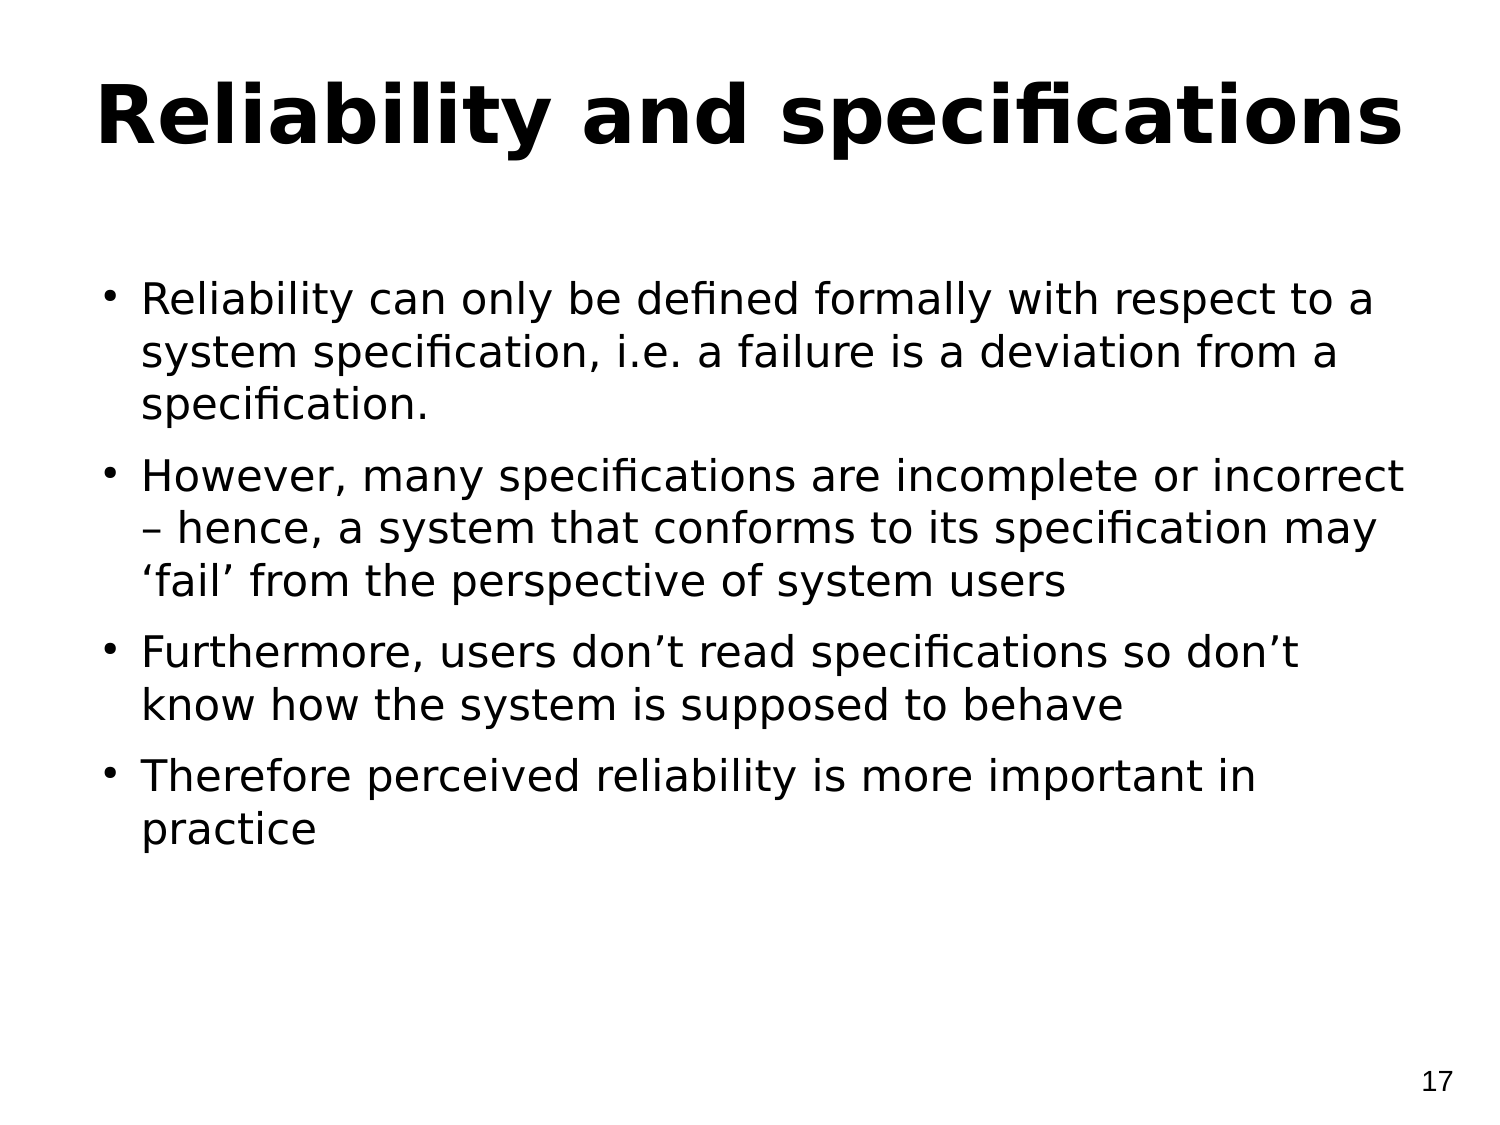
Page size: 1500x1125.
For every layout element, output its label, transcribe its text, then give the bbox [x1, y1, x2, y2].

list Reliability can only be defined formally with respect to a system specification, i.e. a failure is a deviation from a specification. However, many specifications are incomplete or incorrect – hence, a system that conforms to its specification may ‘fail’ from the perspective of system users Furthermore, users don’t read specifications so don’t know how the system is supposed to behave Therefore perceived reliability is more important in practice [75, 263, 1425, 916]
title Reliability and specifications [75, 44, 1425, 177]
